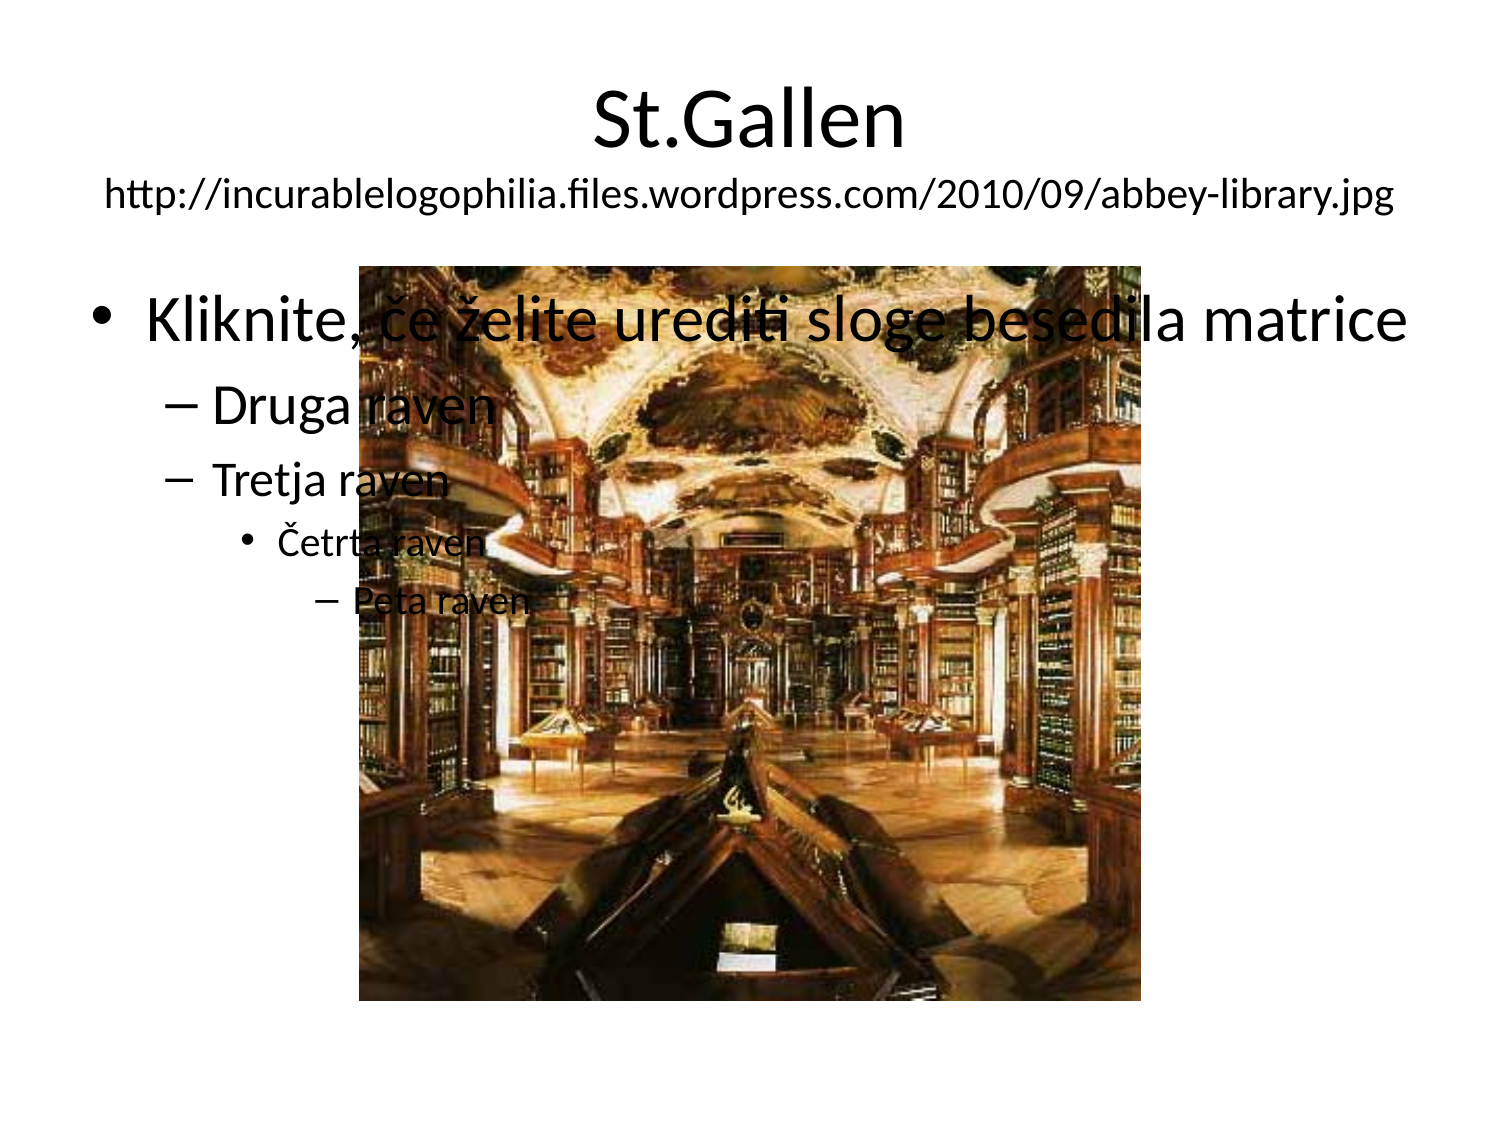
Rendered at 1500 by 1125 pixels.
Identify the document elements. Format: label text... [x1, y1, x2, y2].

title St.Gallen http://incurablelogophilia.files.wordpress.com/2010/09/abbey-library.jpg [75, 45, 1425, 233]
picture [359, 266, 1141, 1001]
